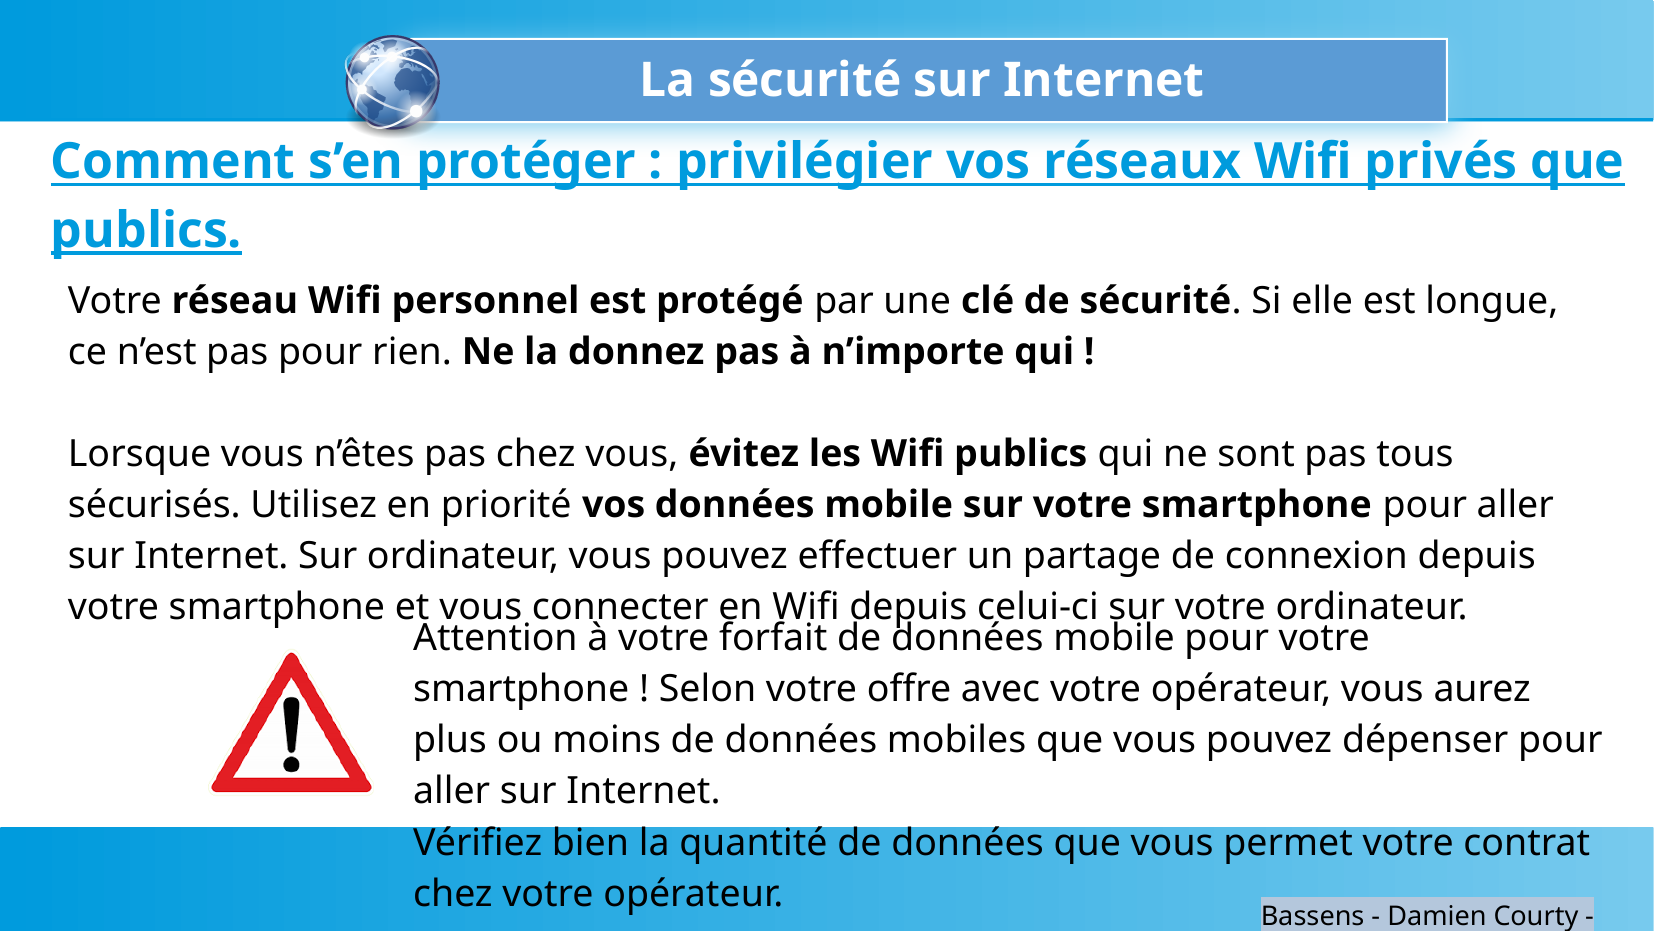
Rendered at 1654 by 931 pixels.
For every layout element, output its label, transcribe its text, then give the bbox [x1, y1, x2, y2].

text_box Comment s’en protéger : privilégier vos réseaux Wifi privés que publics. [36, 118, 1651, 293]
text_box Attention à votre forfait de données mobile pour votre smartphone ! Selon votre offre avec votre opérateur, vous aurez plus ou moins de données mobiles que vous pouvez dépenser pour aller sur Internet. Vérifiez bien la quantité de données que vous permet votre contrat chez votre opérateur. [398, 603, 1624, 839]
text_box Votre réseau Wifi personnel est protégé par une clé de sécurité. Si elle est longue, ce n’est pas pour rien. Ne la donnez pas à n’importe qui ! Lorsque vous n’êtes pas chez vous, évitez les Wifi publics qui ne sont pas tous sécurisés. Utilisez en priorité vos données mobile sur votre smartphone pour aller sur Internet. Sur ordinateur, vous pouvez effectuer un partage de connexion depuis votre smartphone et vous connecter en Wifi depuis celui-ci sur votre ordinateur. [53, 265, 1619, 589]
text_box La sécurité sur Internet [443, 38, 1447, 118]
text_box Bassens - Damien Courty - 2024 [1246, 889, 1654, 931]
picture [208, 639, 374, 805]
picture [341, 35, 443, 140]
